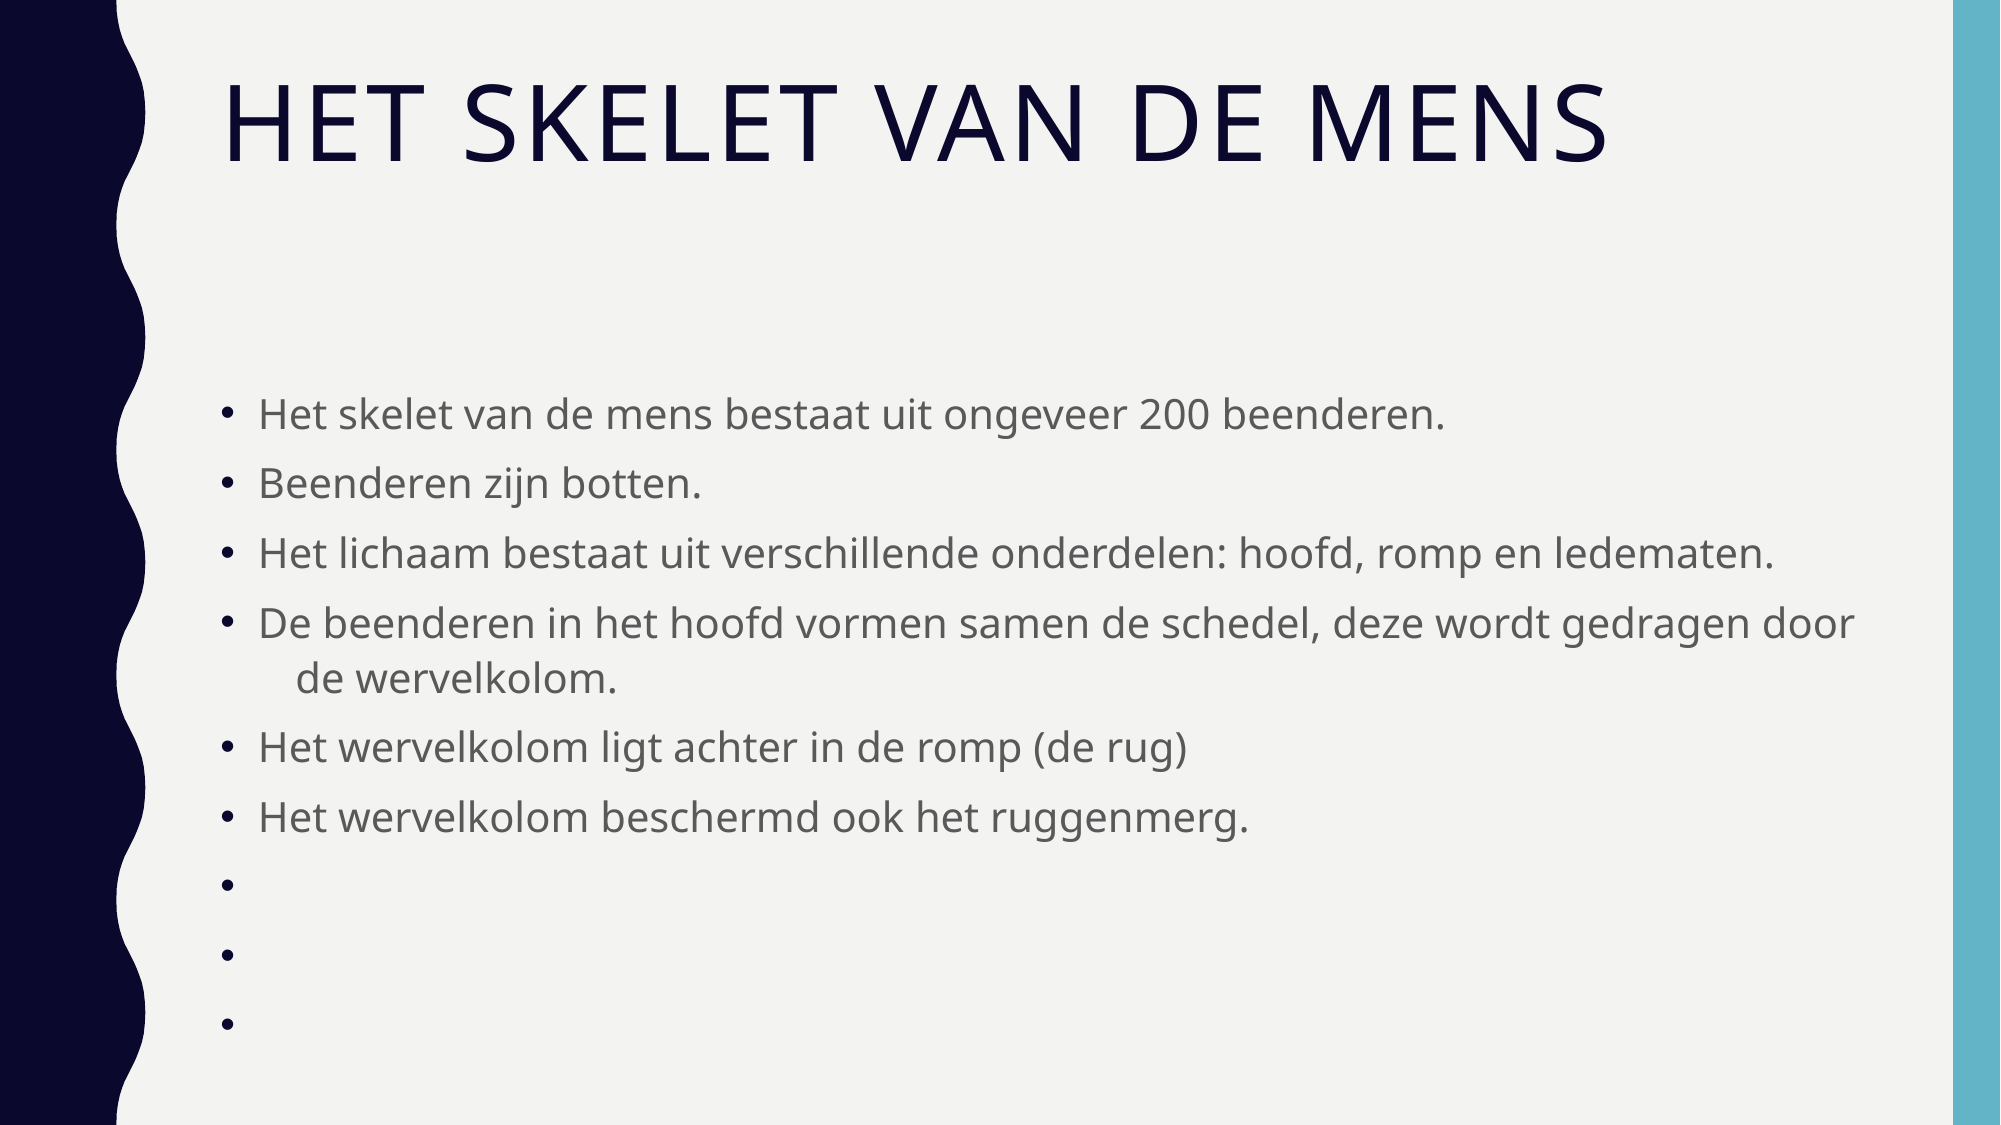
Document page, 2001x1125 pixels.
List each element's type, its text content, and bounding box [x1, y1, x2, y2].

list Het skelet van de mens bestaat uit ongeveer 200 beenderen. Beenderen zijn botten. Het lichaam bestaat uit verschillende onderdelen: hoofd, romp en ledematen. De beenderen in het hoofd vormen samen de schedel, deze wordt gedragen door de wervelkolom. Het wervelkolom ligt achter in de romp (de rug) Het wervelkolom beschermd ook het ruggenmerg. [205, 375, 1876, 965]
title Het skelet van de mens [205, 62, 1876, 308]
